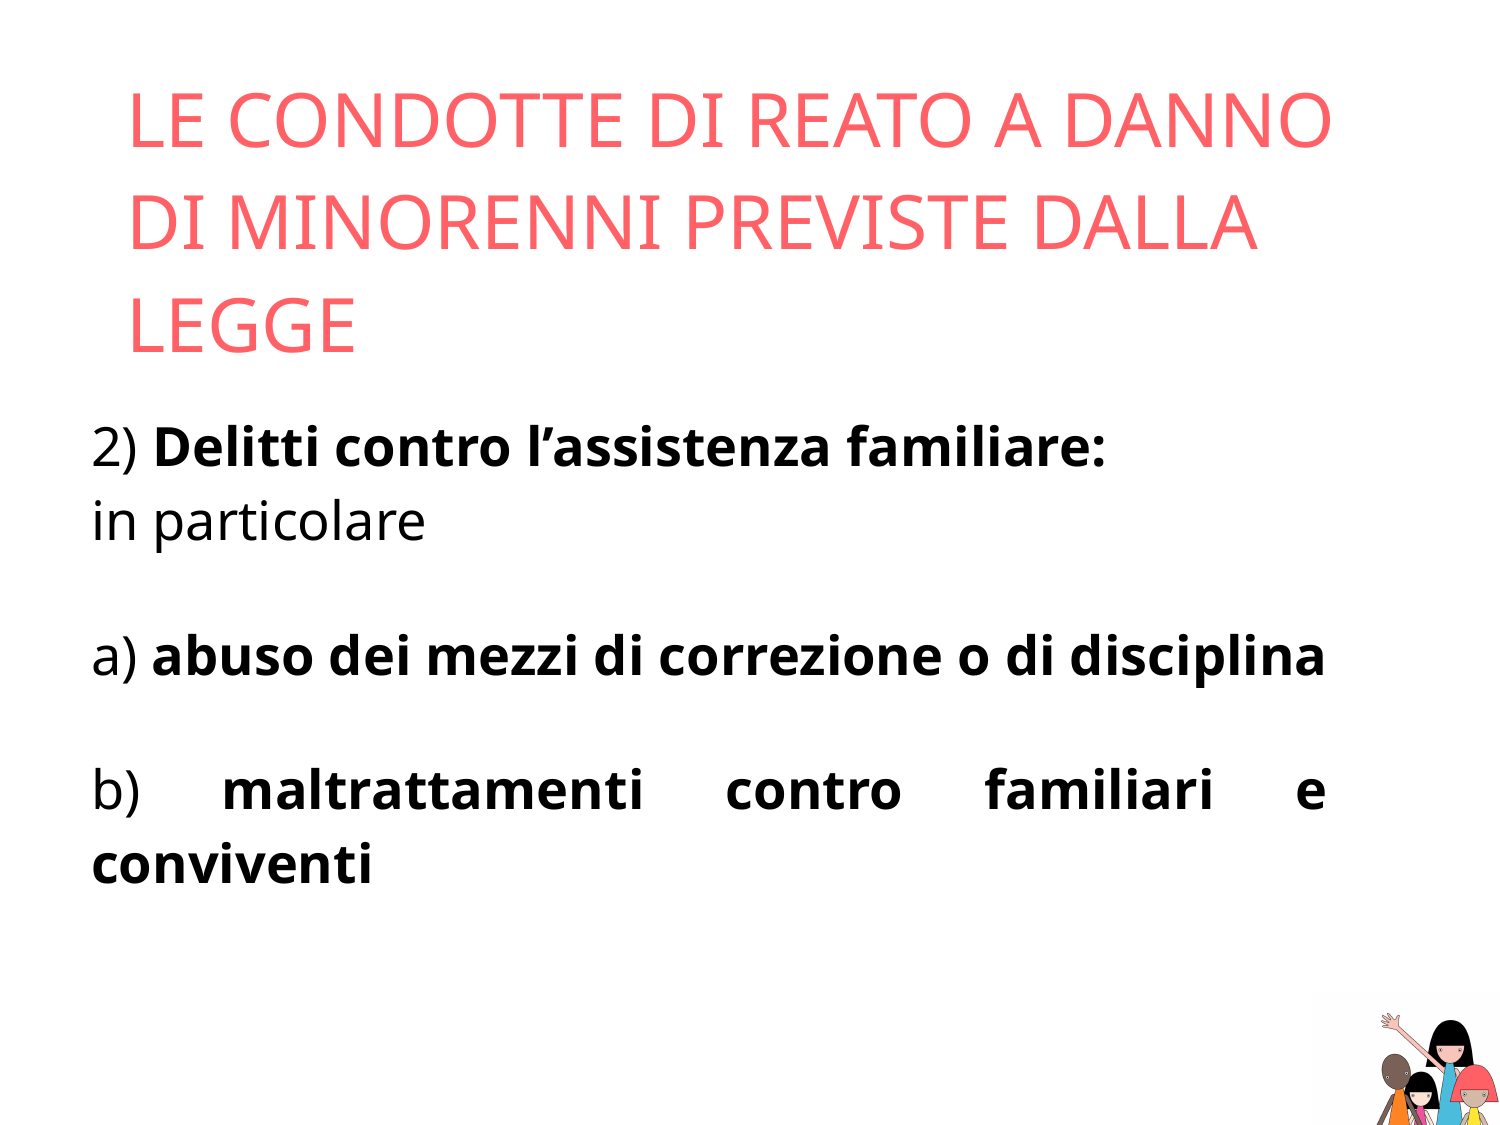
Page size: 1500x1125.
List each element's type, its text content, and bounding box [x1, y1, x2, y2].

text_box LE CONDOTTE DI REATO A DANNO DI MINORENNI PREVISTE DALLA LEGGE [111, 59, 1406, 278]
text_box 2) Delitti contro l’assistenza familiare: in particolare a) abuso dei mezzi di correzione o di disciplina b) maltrattamenti contro familiari e conviventi : [76, 266, 1370, 851]
